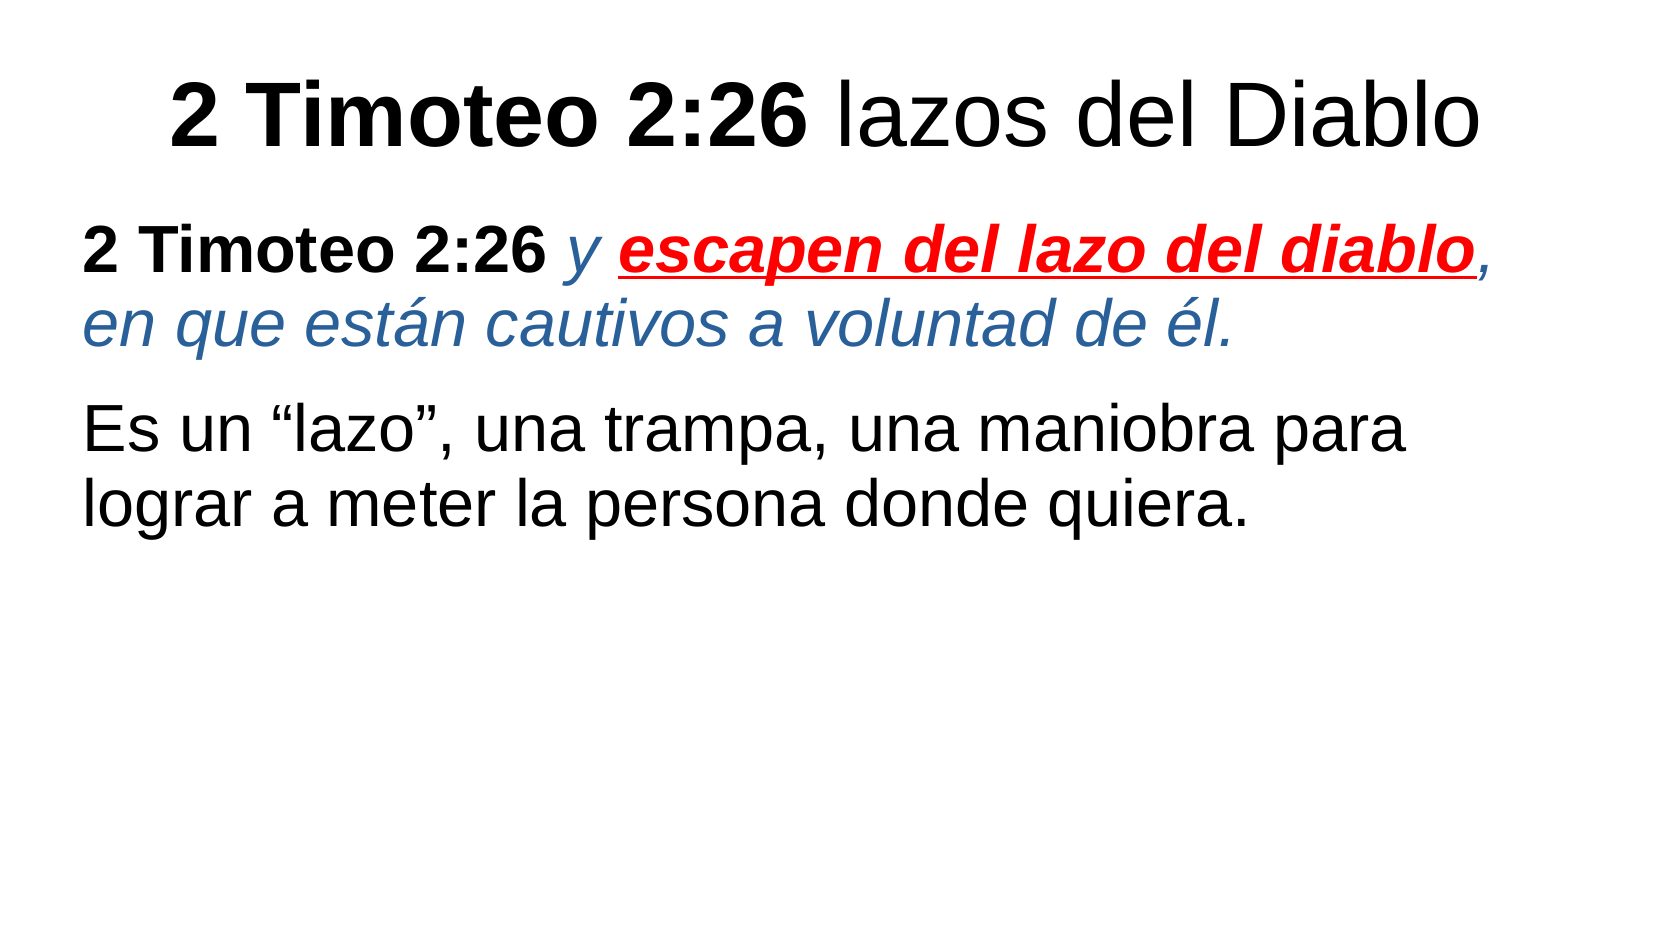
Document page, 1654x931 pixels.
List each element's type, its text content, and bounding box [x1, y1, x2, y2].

title 2 Timoteo 2:26 lazos del Diablo [82, 37, 1571, 193]
list 2 Timoteo 2:26 y escapen del lazo del diablo, en que están cautivos a voluntad de él. Es un “lazo”, una trampa, una maniobra para lograr a meter la persona donde quiera. [82, 211, 1571, 880]
